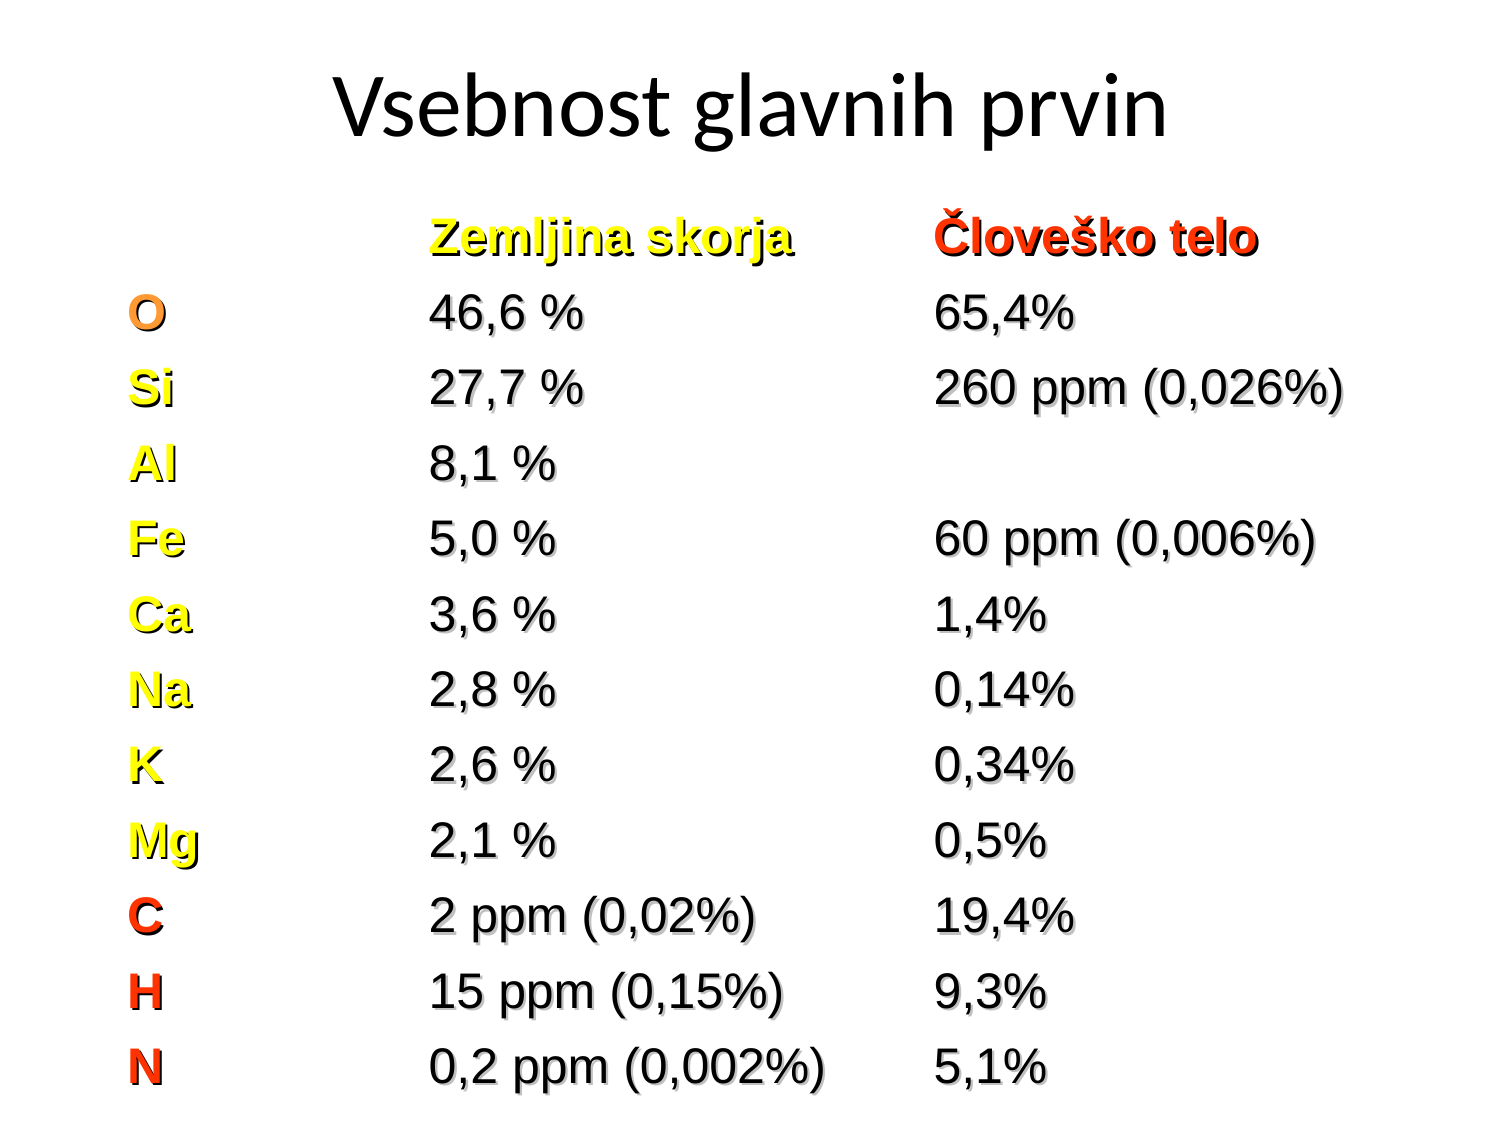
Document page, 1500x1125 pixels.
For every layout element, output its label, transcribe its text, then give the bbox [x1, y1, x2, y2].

table_cell 15 ppm (0,15%) [414, 950, 919, 1026]
table_cell H [112, 950, 414, 1026]
table_cell 3,6 % [414, 573, 919, 649]
table_cell 60 ppm (0,006%) [919, 498, 1423, 573]
table_cell Ca [112, 573, 414, 649]
table_cell 0,14% [919, 649, 1423, 724]
table_cell Fe [112, 498, 414, 573]
title Vsebnost glavnih prvin [76, 31, 1427, 169]
table_cell 5,0 % [414, 498, 919, 573]
table_cell 2,6 % [414, 724, 919, 800]
table_header Človeško telo [919, 196, 1423, 272]
table_cell 19,4% [919, 875, 1423, 950]
table_cell O [112, 272, 414, 347]
table_cell Na [112, 649, 414, 724]
table_cell [919, 423, 1423, 498]
table_cell 0,34% [919, 724, 1423, 800]
table_cell 27,7 % [414, 347, 919, 423]
table_header Zemljina skorja [414, 196, 919, 272]
table_cell 65,4% [919, 272, 1423, 347]
table_cell 260 ppm (0,026%) [919, 347, 1423, 423]
table_cell 1,4% [919, 573, 1423, 649]
table_cell 9,3% [919, 950, 1423, 1026]
table_cell 46,6 % [414, 272, 919, 347]
table_cell Al [112, 423, 414, 498]
table_cell C [112, 875, 414, 950]
table_cell 2 ppm (0,02%) [414, 875, 919, 950]
table_header [112, 196, 414, 272]
table_cell 2,8 % [414, 649, 919, 724]
table_cell 2,1 % [414, 800, 919, 875]
table_cell N [112, 1026, 414, 1101]
table_cell Si [112, 347, 414, 423]
table_cell 0,5% [919, 800, 1423, 875]
table_cell 0,2 ppm (0,002%) [414, 1026, 919, 1101]
table_cell 5,1% [919, 1026, 1423, 1101]
table_cell 8,1 % [414, 423, 919, 498]
table_cell Mg [112, 800, 414, 875]
table_cell K [112, 724, 414, 800]
